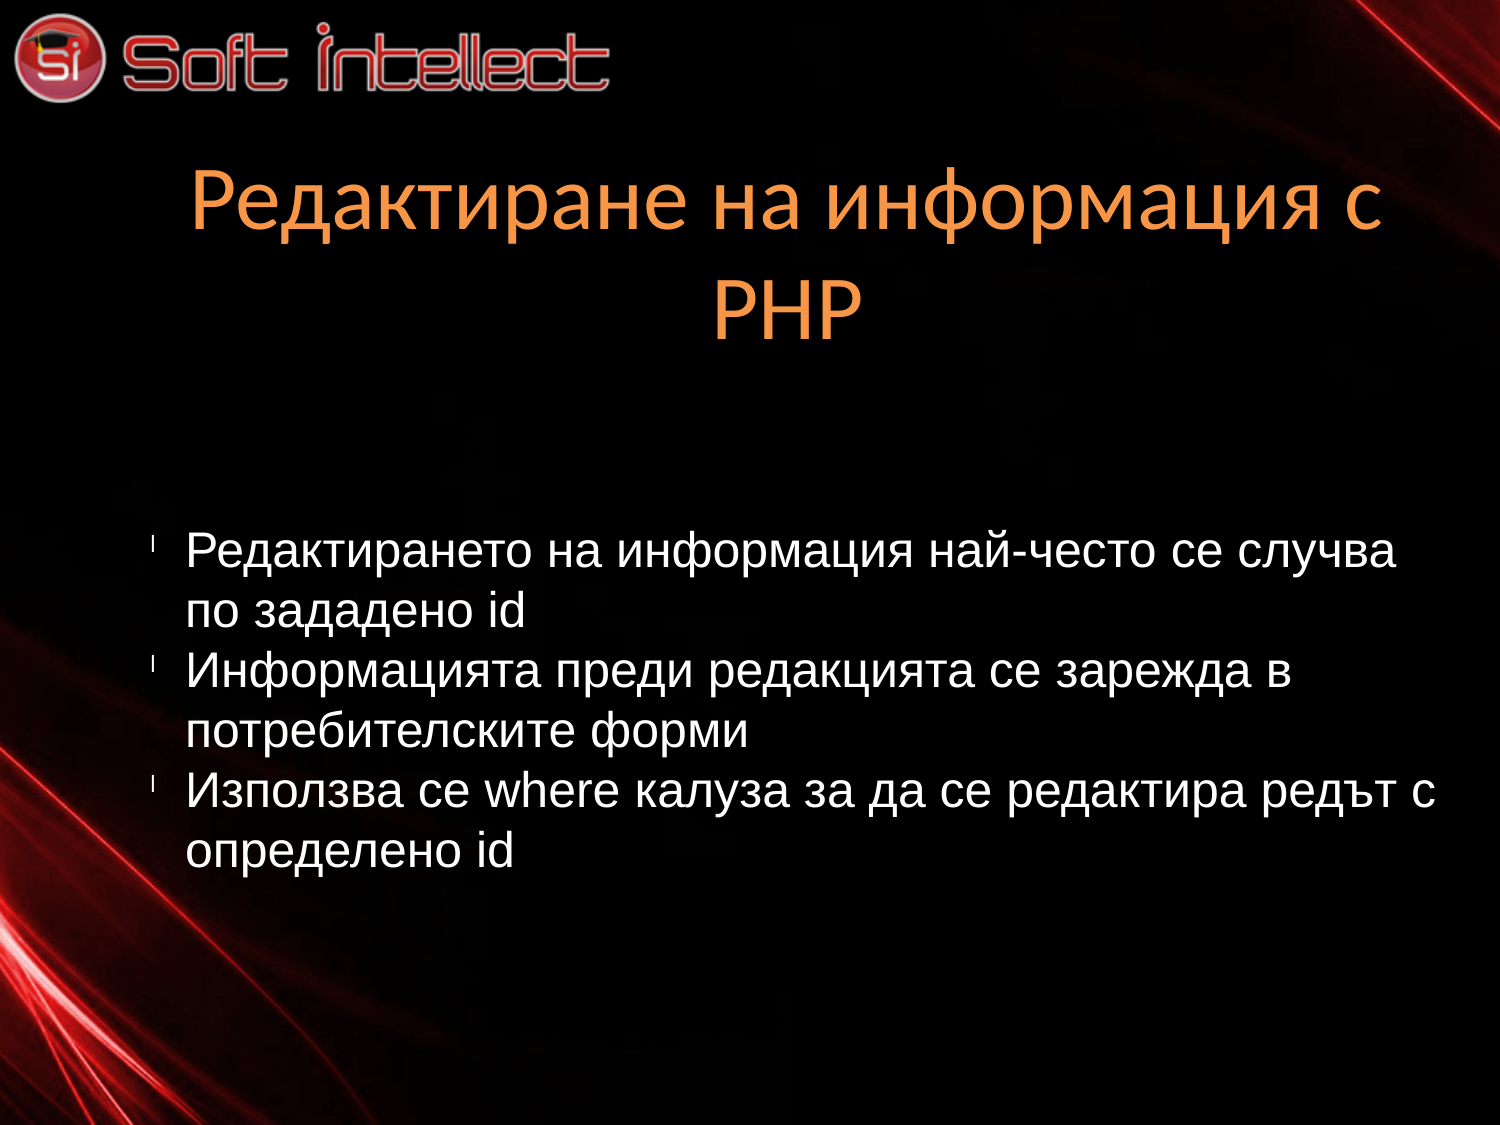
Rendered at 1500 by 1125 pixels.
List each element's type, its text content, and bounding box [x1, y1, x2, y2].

text_box Редактирането на информация най-често се случва по зададено id Информацията преди редакцията се зарежда в потребителските форми Използва се where калуза за да се редактира редът с определено id [134, 509, 1470, 1125]
text_box Редактиране на информация с PHP [150, 127, 1425, 368]
picture [0, 0, 1500, 1125]
